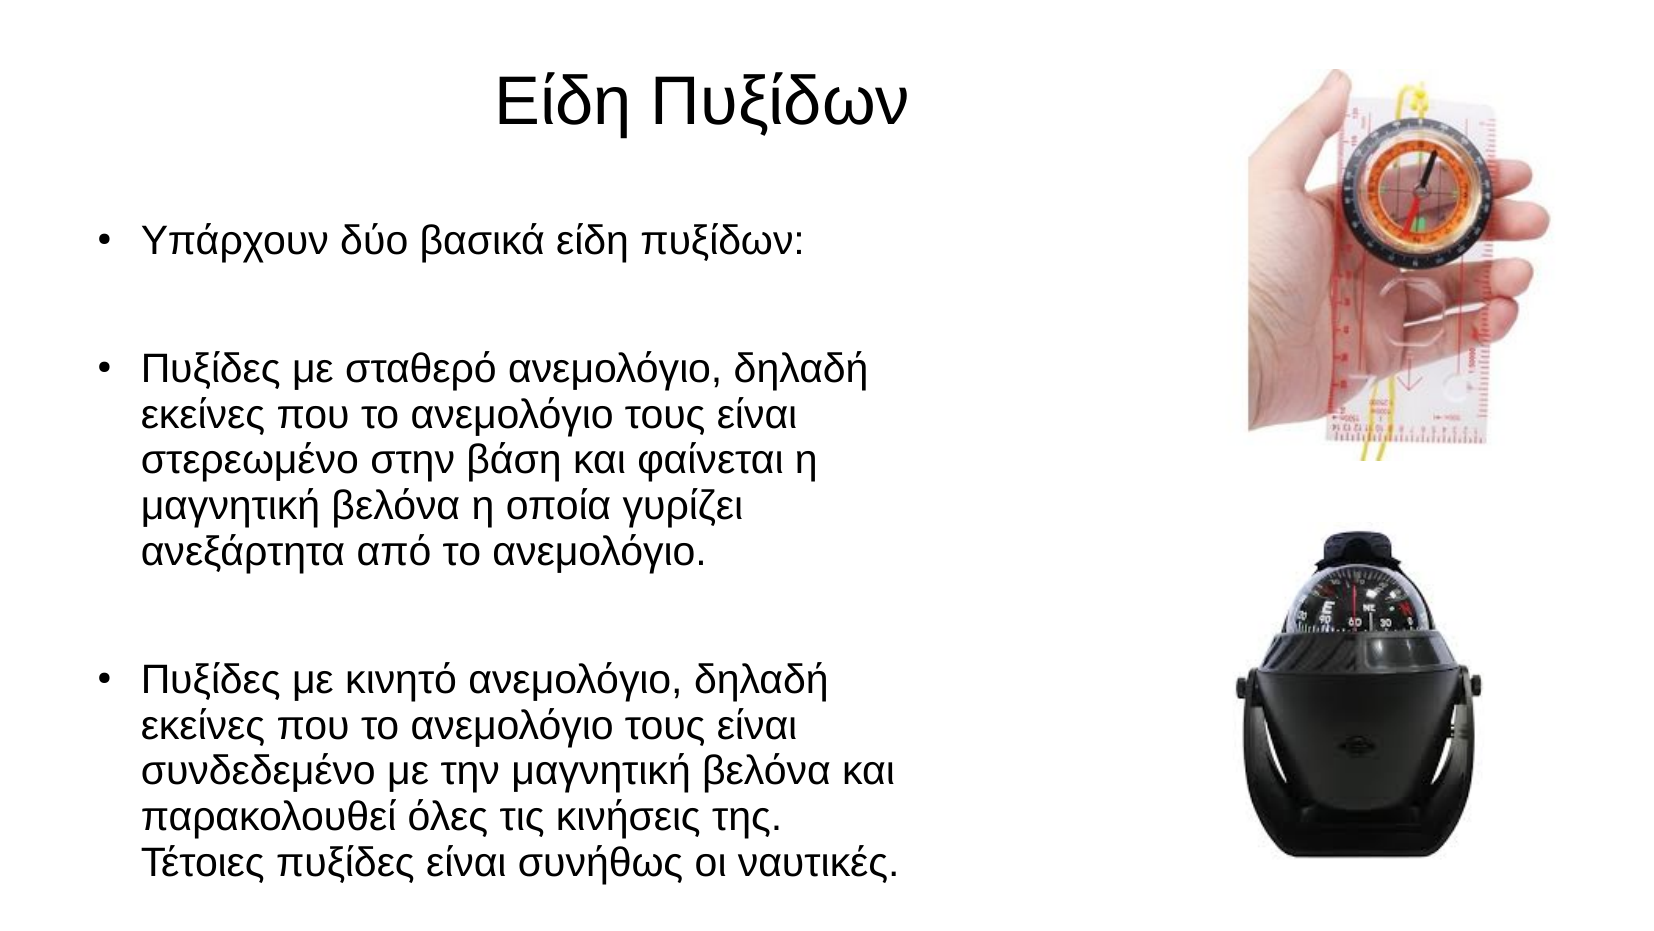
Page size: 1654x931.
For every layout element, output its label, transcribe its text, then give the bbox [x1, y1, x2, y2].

picture [1183, 522, 1536, 875]
picture [1203, 69, 1595, 461]
list Υπάρχουν δύο βασικά είδη πυξίδων: Πυξίδες με σταθερό ανεμολόγιο, δηλαδή εκείνες που το ανεμολόγιο τους είναι στερεωμένο στην βάση και φαίνεται η μαγνητική βελόνα η οποία γυρίζει ανεξάρτητα από το ανεμολόγιο. Πυξίδες με κινητό ανεμολόγιο, δηλαδή εκείνες που το ανεμολόγιο τους είναι συνδεδεμένο με την μαγνητική βελόνα και παρακολουθεί όλες τις κινήσεις της. Τέτοιες πυξίδες είναι συνήθως οι ναυτικές. [82, 217, 910, 910]
title Είδη Πυξίδων [259, 11, 1146, 189]
